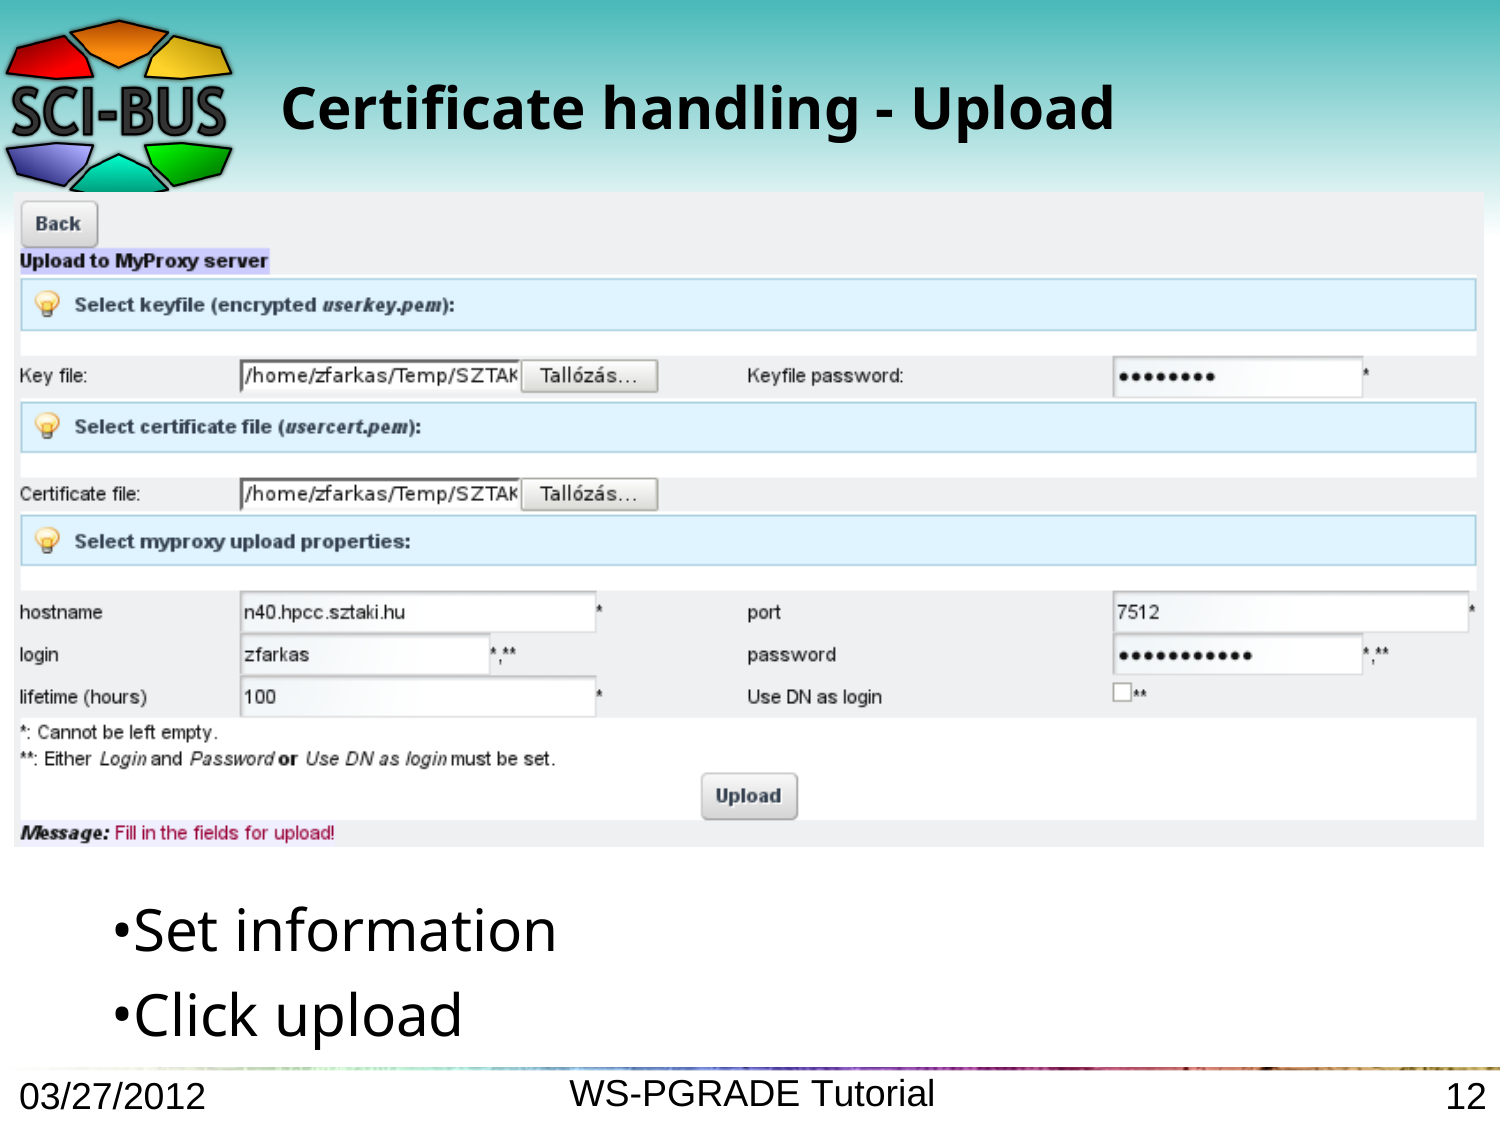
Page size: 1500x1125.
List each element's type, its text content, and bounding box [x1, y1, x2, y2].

list Set information Click upload [87, 885, 1426, 1063]
picture [0, 15, 1484, 847]
picture [0, 1067, 1500, 1125]
title Certificate handling - Upload [265, 29, 1477, 183]
